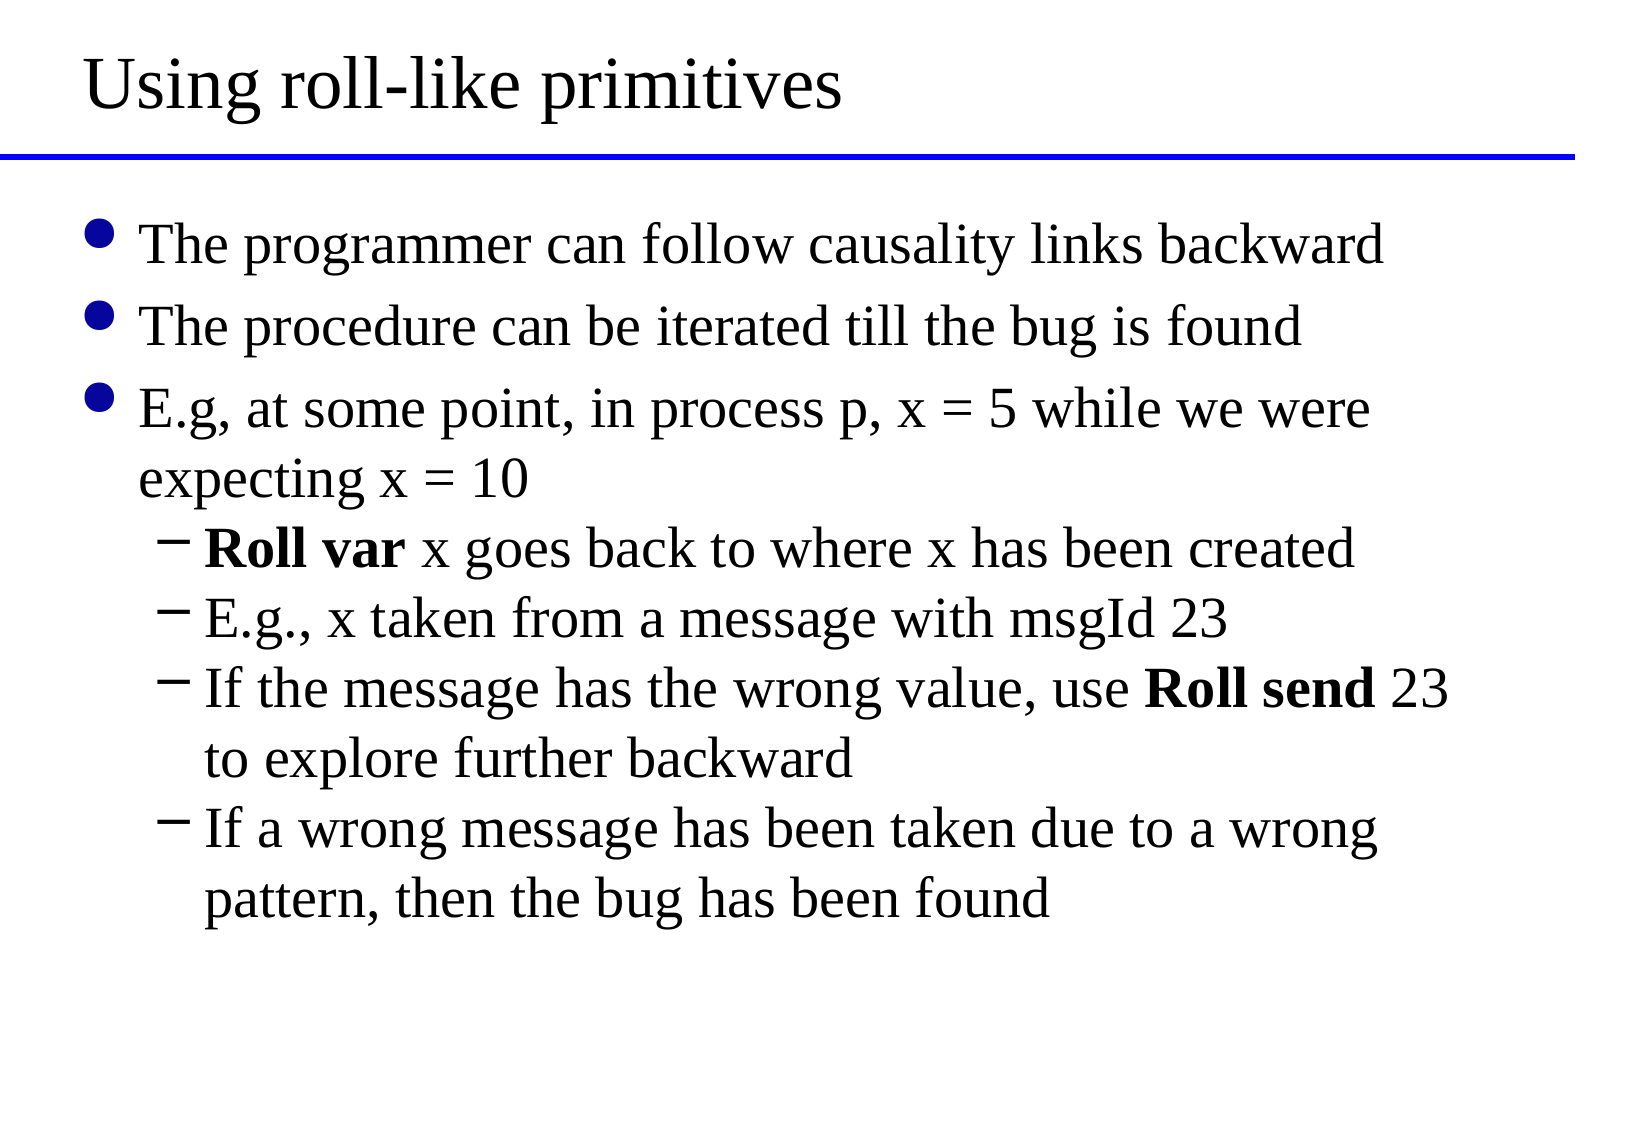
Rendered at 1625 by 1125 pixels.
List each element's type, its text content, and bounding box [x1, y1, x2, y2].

list The programmer can follow causality links backward The procedure can be iterated till the bug is found E.g, at some point, in process p, x = 5 while we were expecting x = 10 Roll var x goes back to where x has been created E.g., x taken from a message with msgId 23 If the message has the wrong value, use Roll send 23 to explore further backward If a wrong message has been taken due to a wrong pattern, then the bug has been found [67, 198, 1478, 1061]
title Using roll-like primitives [67, 27, 1544, 131]
